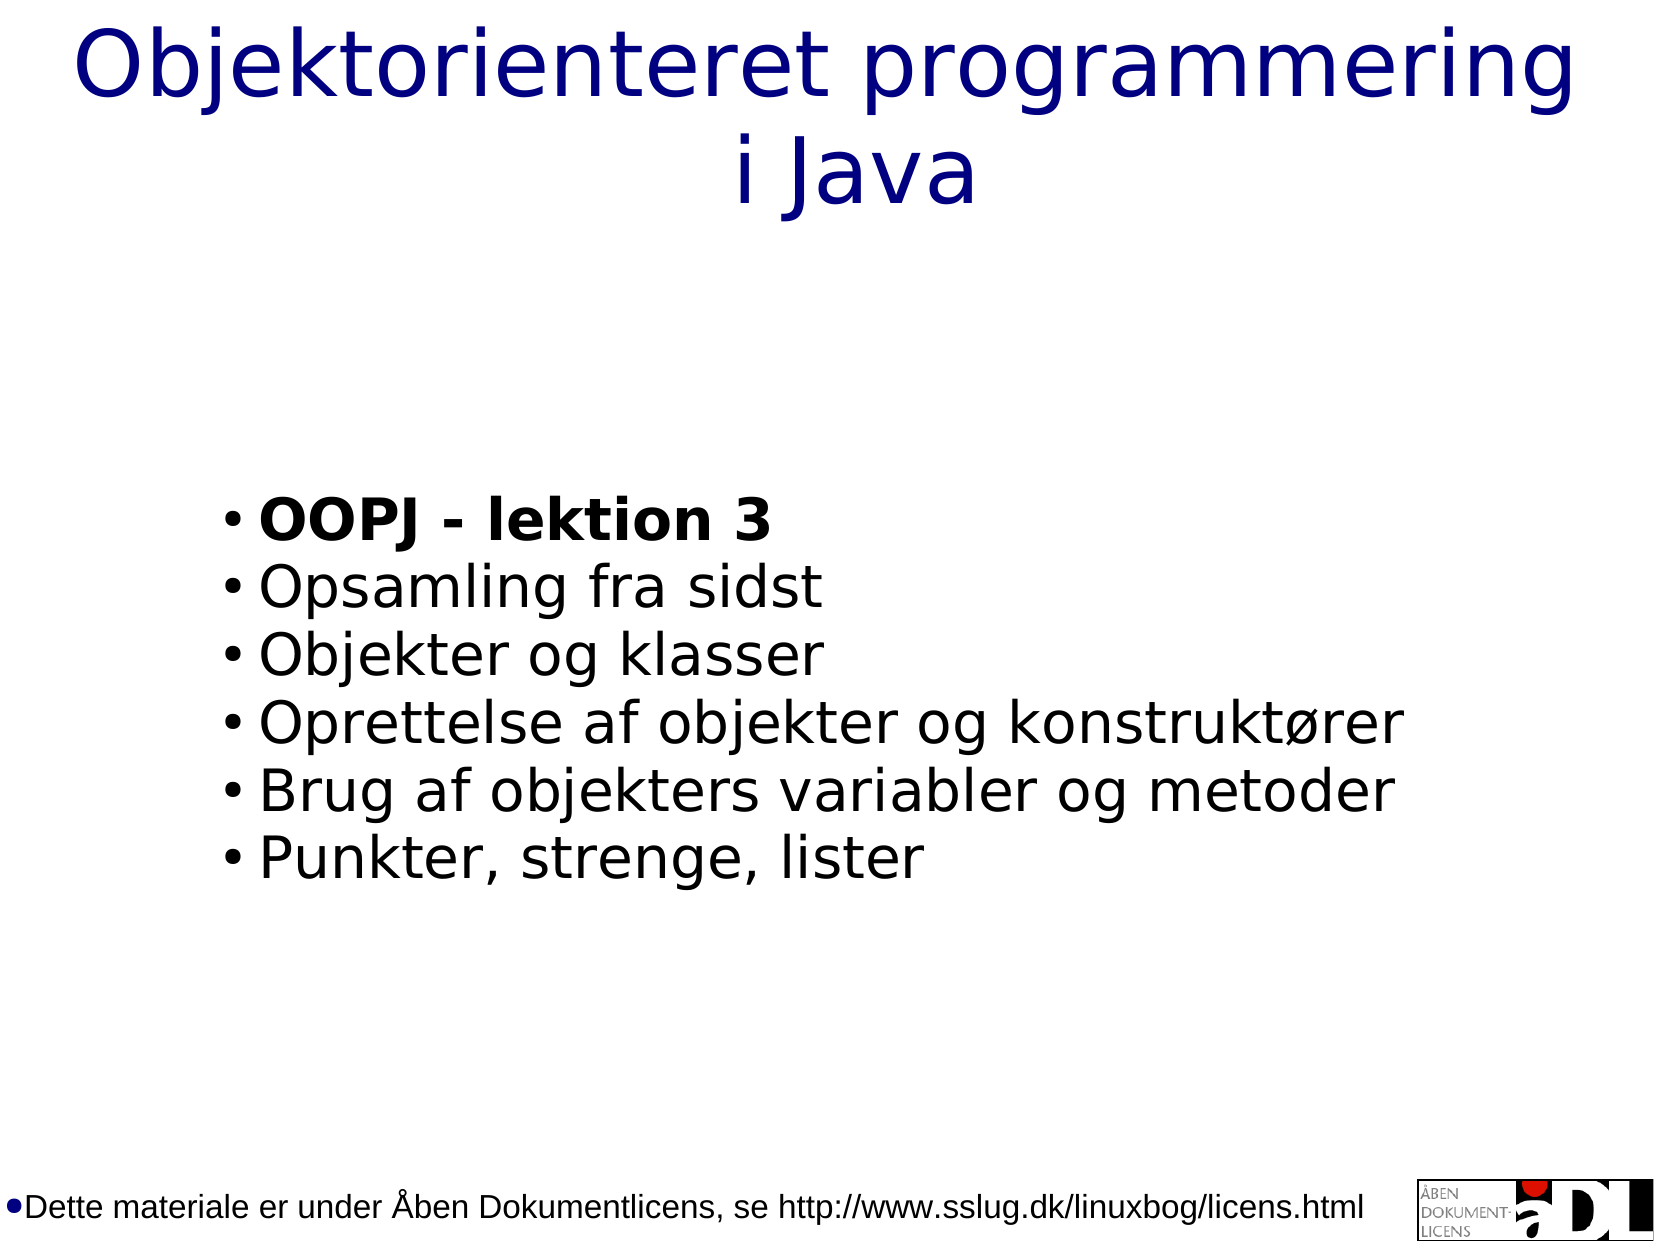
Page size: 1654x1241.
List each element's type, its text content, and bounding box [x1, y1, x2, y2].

picture [1417, 1179, 1654, 1241]
text_box Dette materiale er under Åben Dokumentlicens, se http://www.sslug.dk/linuxbog/licens.html [4, 1188, 1348, 1239]
subtitle OOPJ - lektion 3 Opsamling fra sidst Objekter og klasser Oprettelse af objekter og konstruktører Brug af objekters variabler og metoder Punkter, strenge, lister [151, 221, 1532, 1157]
title Objektorienteret programmering i Java [72, 10, 1582, 225]
